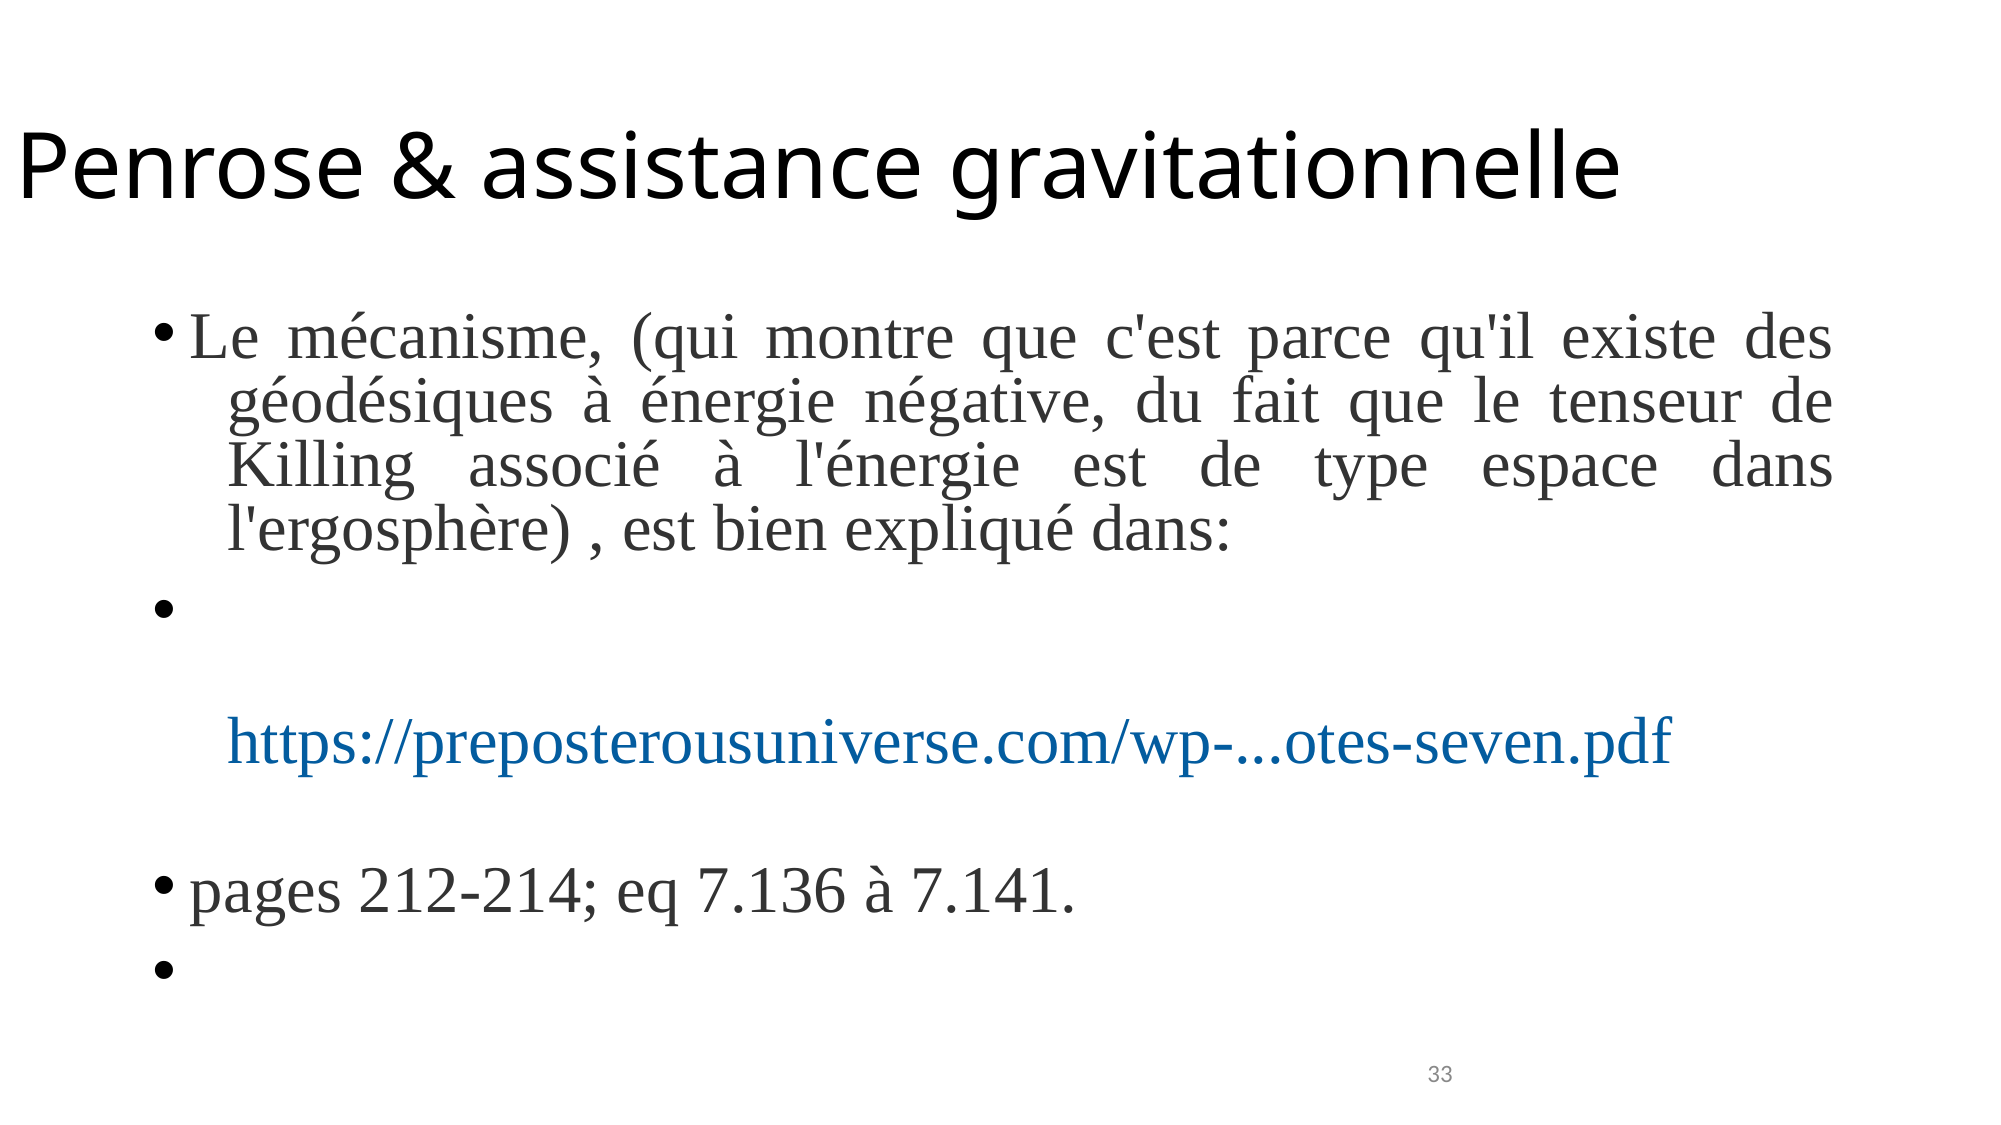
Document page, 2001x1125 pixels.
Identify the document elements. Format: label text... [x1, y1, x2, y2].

list Le mécanisme, (qui montre que c'est parce qu'il existe des géodésiques à énergie négative, du fait que le tenseur de Killing associé à l'énergie est de type espace dans l'ergosphère) , est bien expliqué dans: https://preposterousuniverse.com/wp-...otes-seven.pdf pages 212-214; eq 7.136 à 7.141. [137, 299, 1863, 1125]
title Penrose & assistance gravitationnelle [0, 59, 2000, 278]
text_box [1412, 1042, 1863, 1103]
